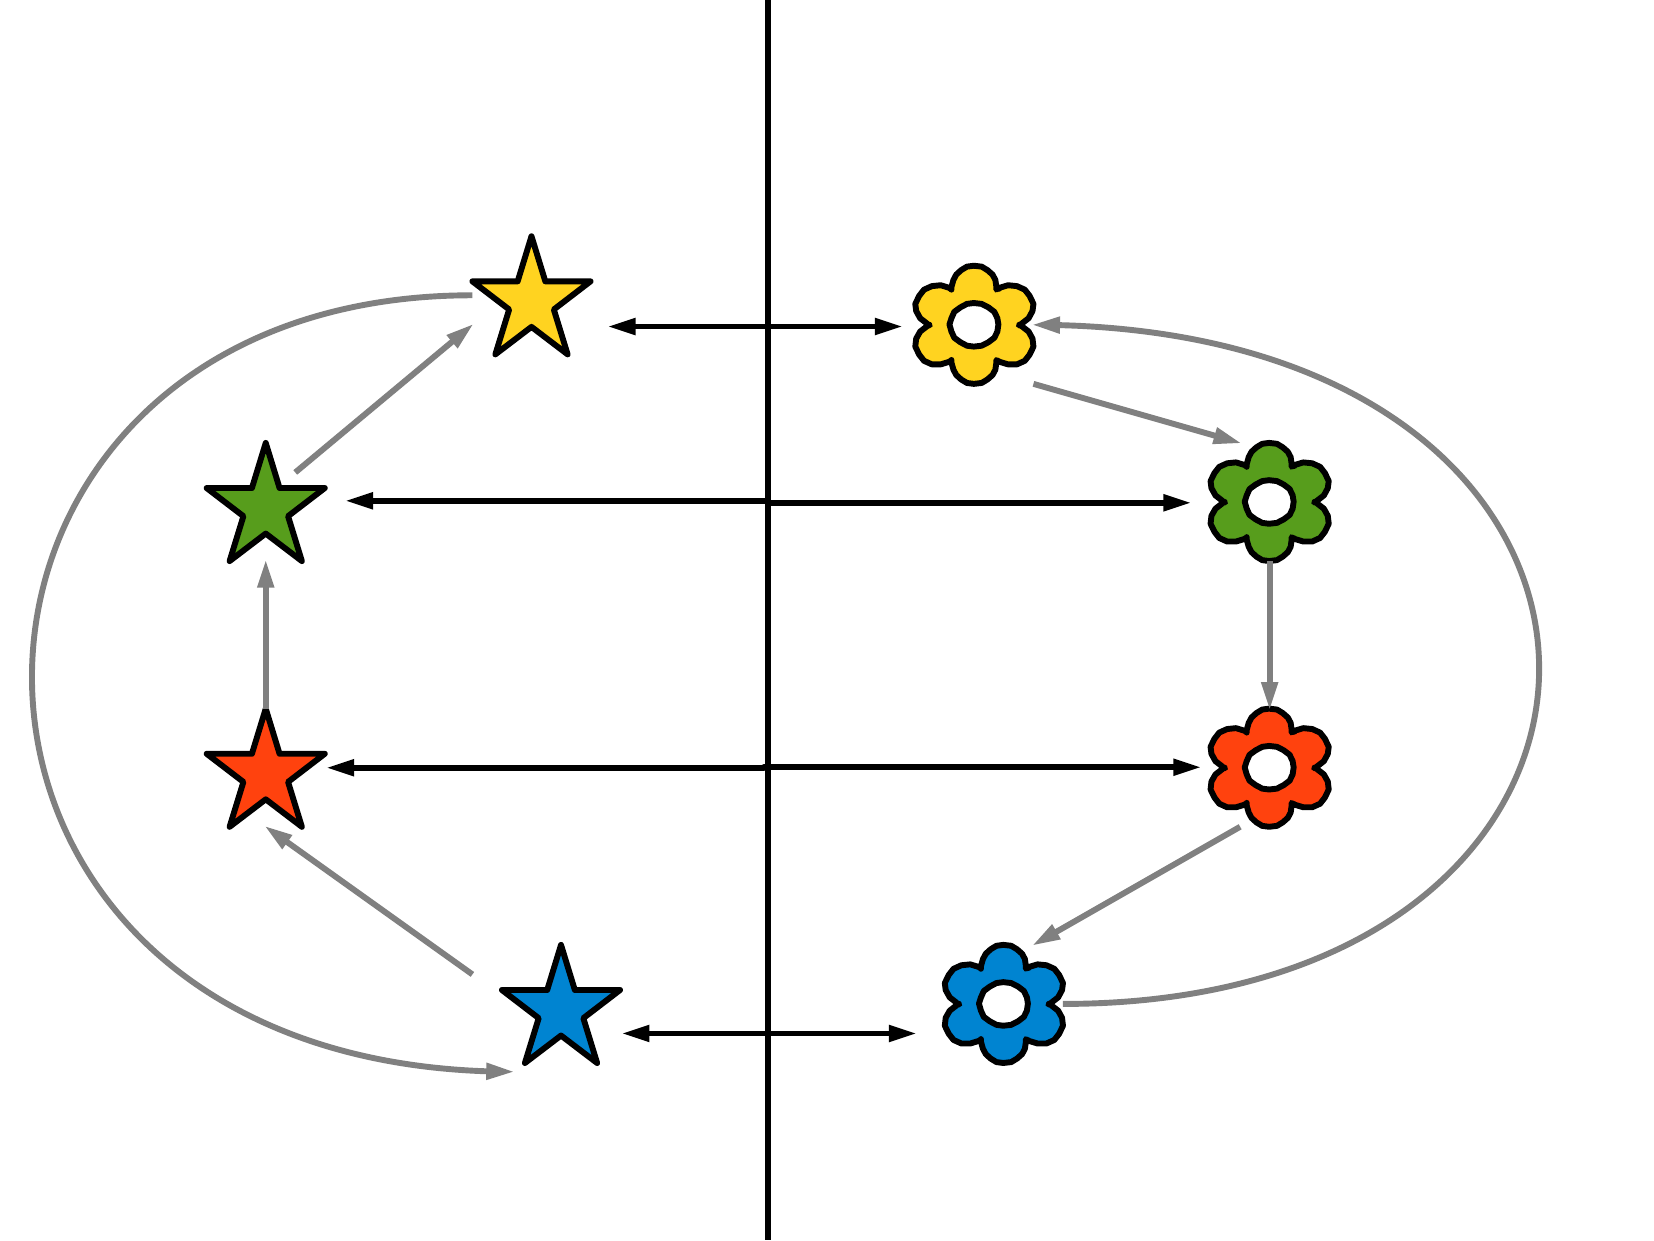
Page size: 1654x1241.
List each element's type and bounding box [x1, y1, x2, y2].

text_box [206, 709, 325, 827]
text_box [206, 442, 325, 562]
text_box [1210, 442, 1329, 561]
text_box [944, 944, 1063, 1063]
text_box [472, 236, 591, 355]
text_box [501, 944, 621, 1064]
text_box [915, 265, 1034, 384]
text_box [1210, 708, 1329, 827]
